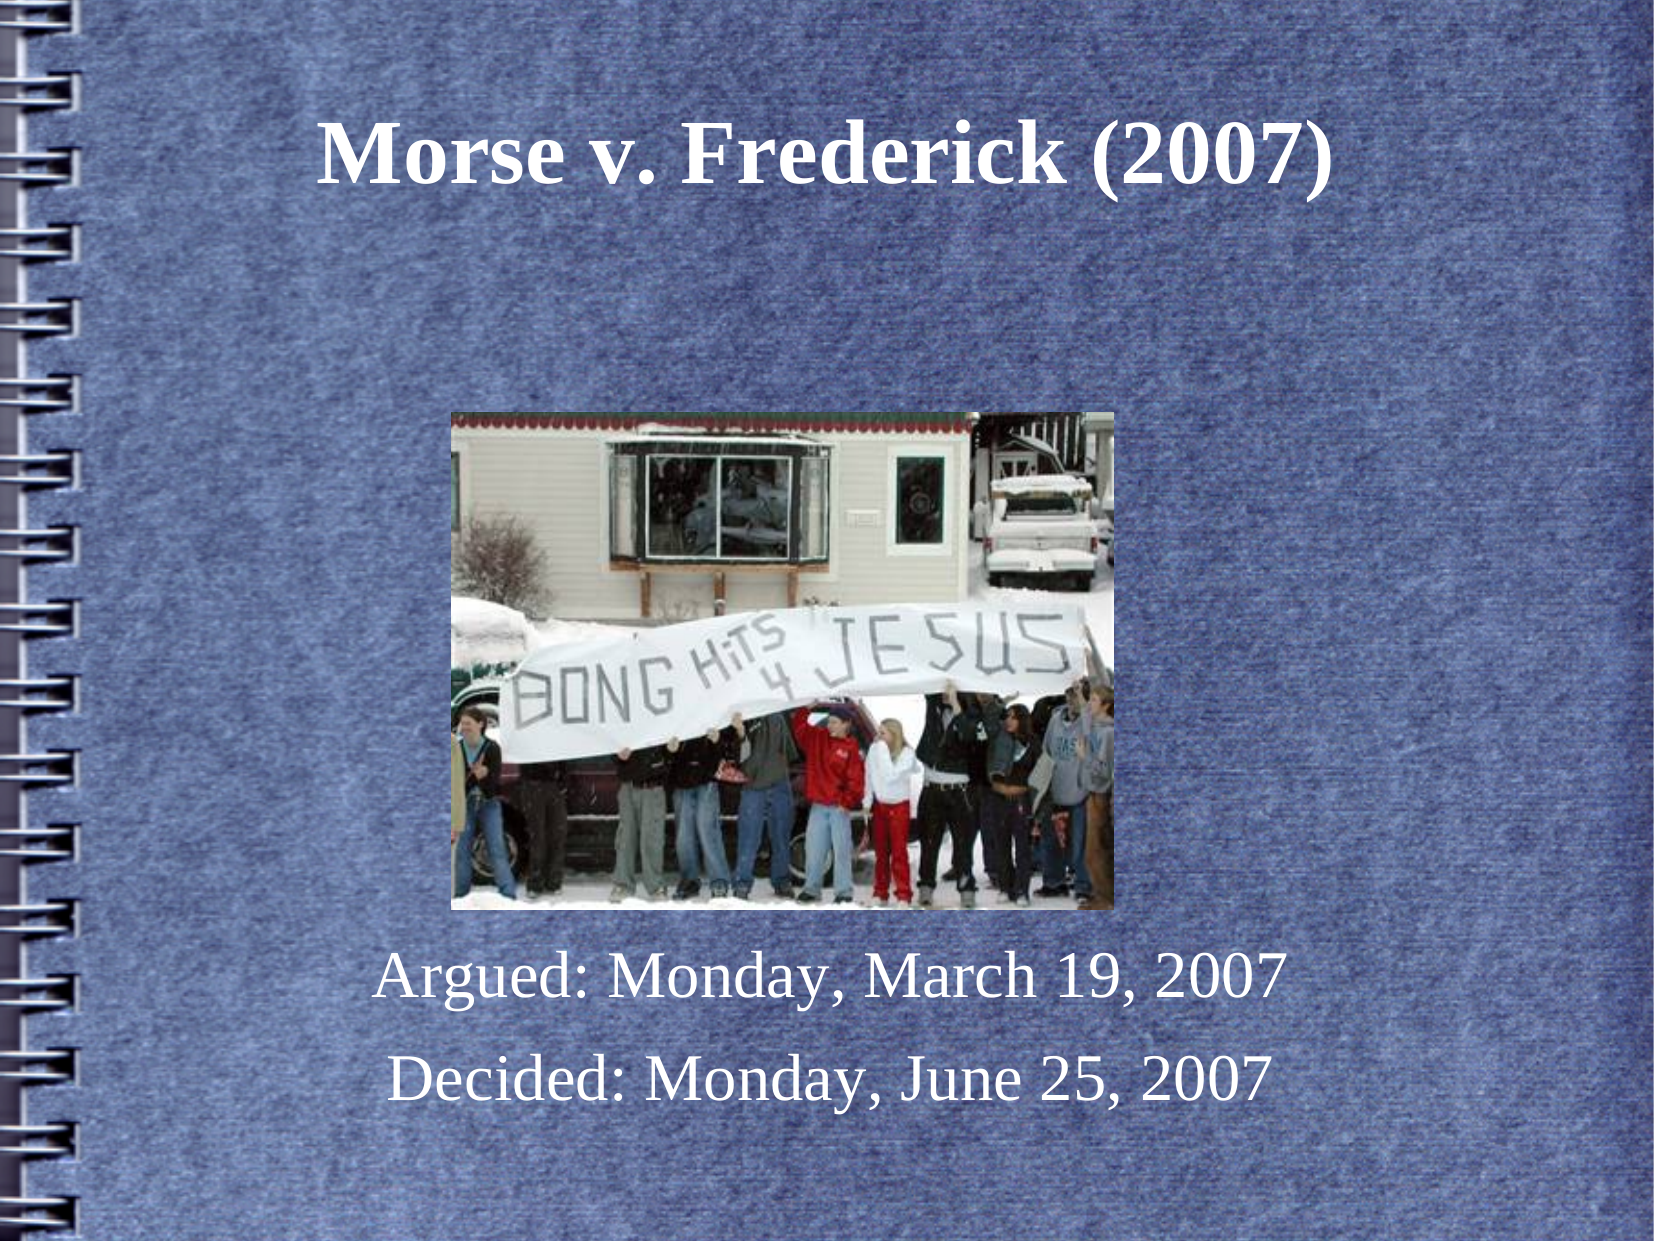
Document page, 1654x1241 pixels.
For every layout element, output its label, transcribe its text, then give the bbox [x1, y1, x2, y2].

picture [0, 0, 1654, 1241]
title Morse v. Frederick (2007) [82, 49, 1571, 257]
list Argued: Monday, March 19, 2007 Decided: Monday, June 25, 2007 [86, 937, 1576, 1222]
